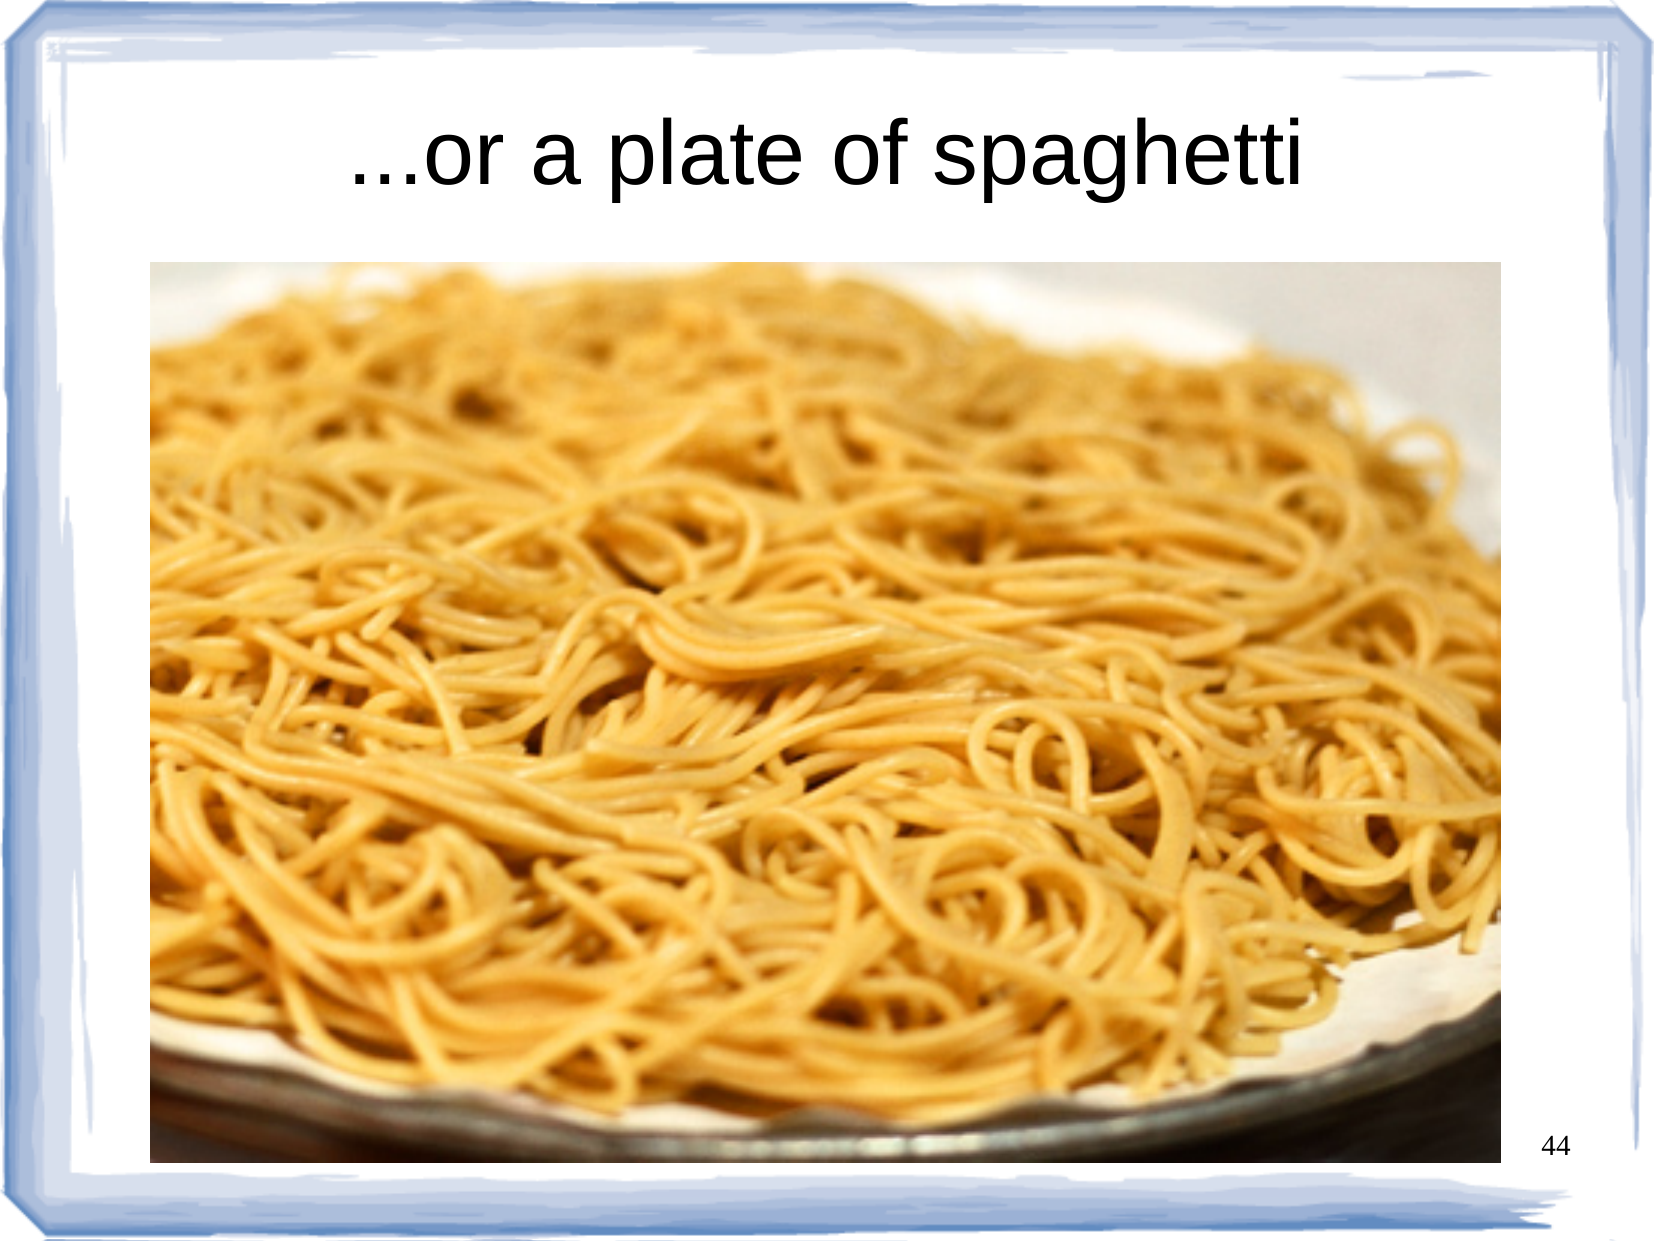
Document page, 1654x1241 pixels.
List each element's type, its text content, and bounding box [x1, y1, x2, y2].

title ...or a plate of spaghetti [82, 49, 1571, 257]
picture [0, 0, 1654, 1241]
